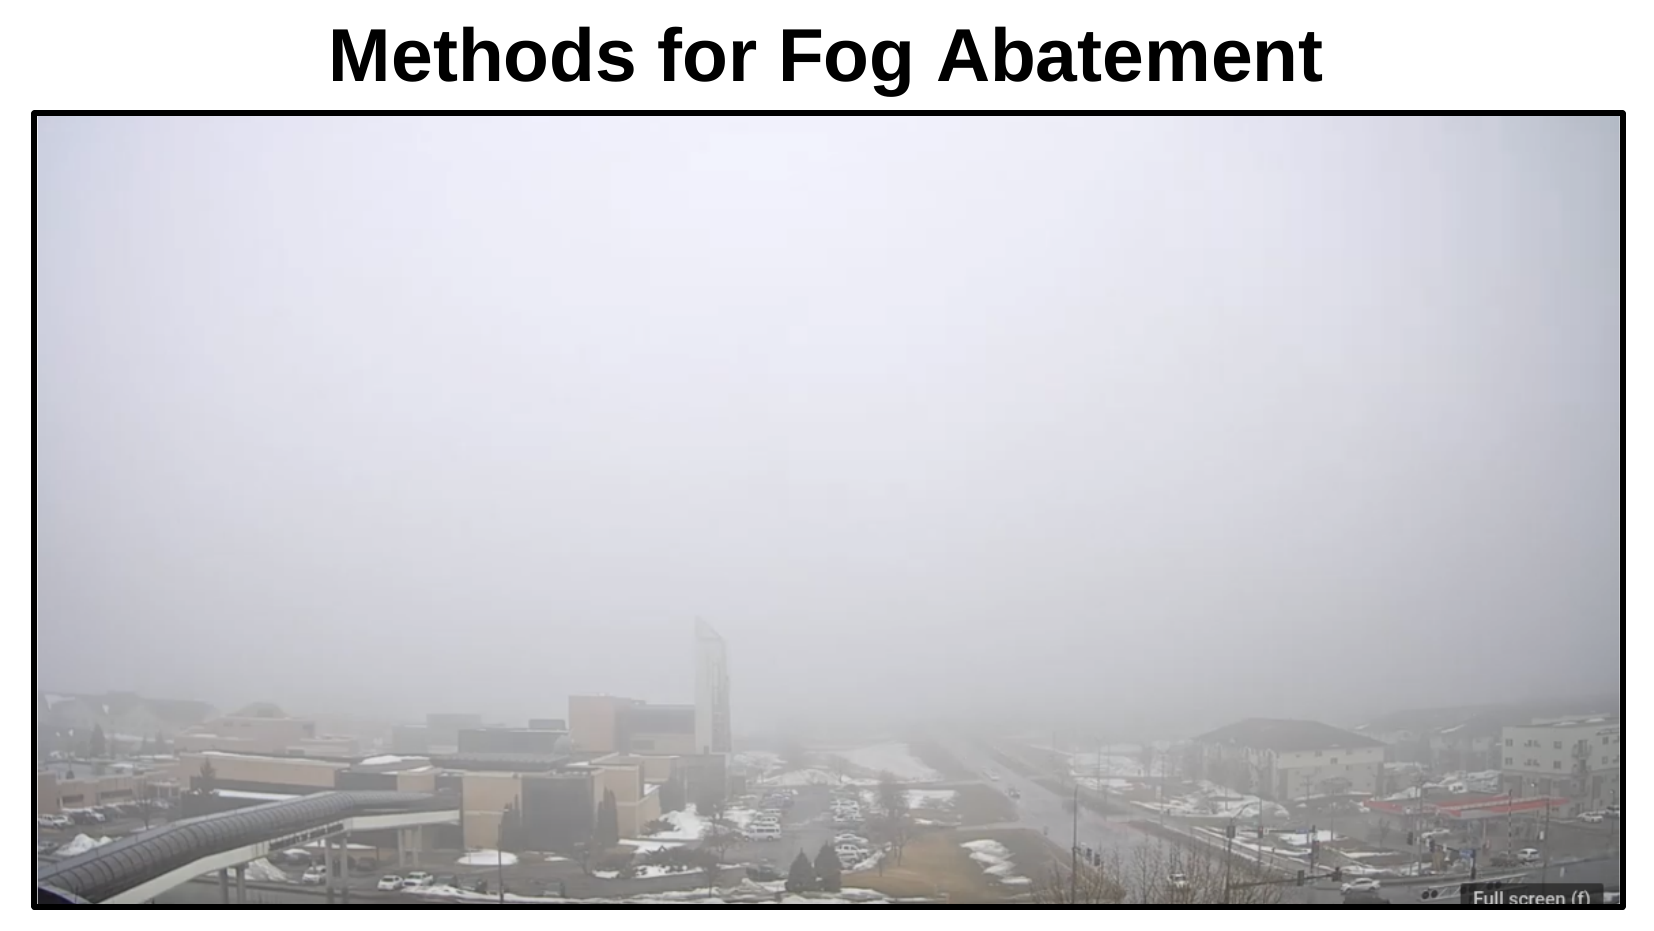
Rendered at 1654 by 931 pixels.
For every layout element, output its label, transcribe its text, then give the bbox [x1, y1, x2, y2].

picture [37, 116, 1620, 904]
title Methods for Fog Abatement [0, 2, 1654, 113]
